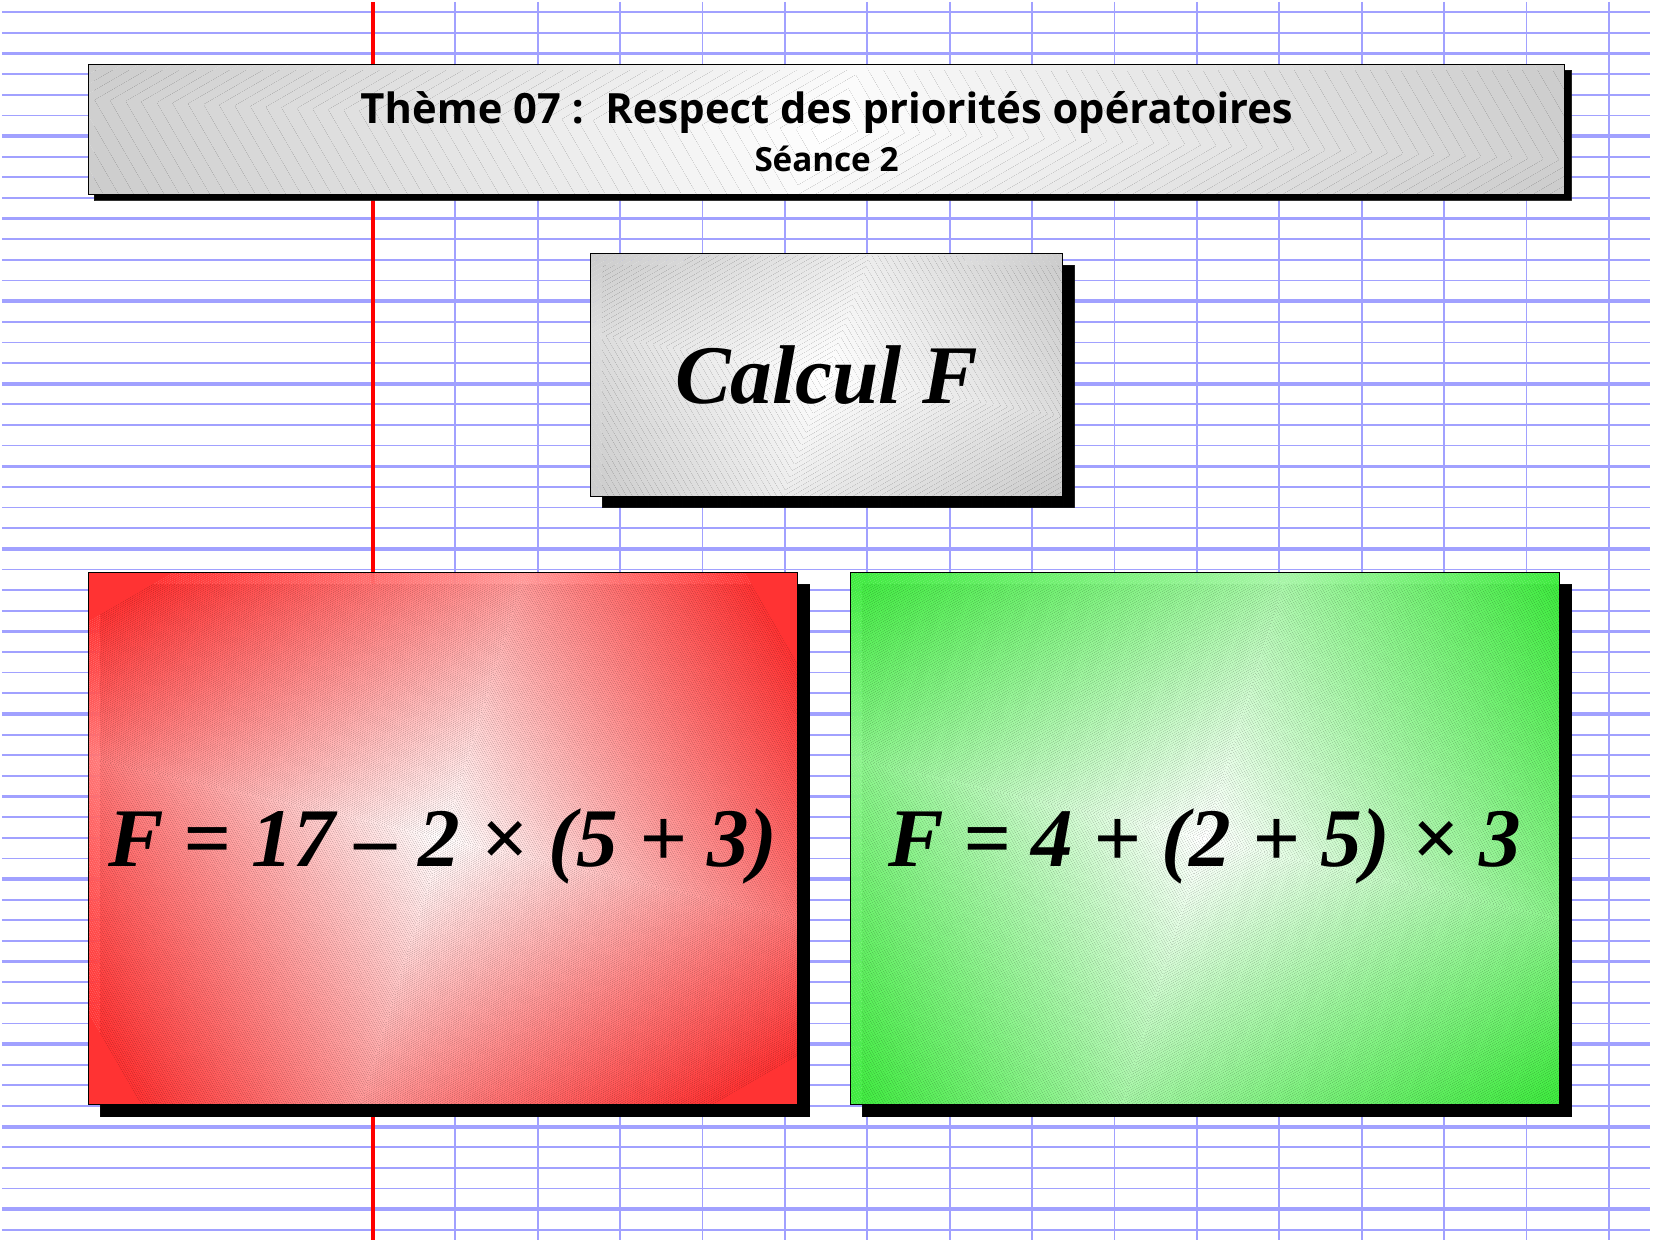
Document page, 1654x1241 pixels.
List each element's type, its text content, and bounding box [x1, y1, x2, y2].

text_box F = 17 – 2 × (5 + 3) [88, 572, 798, 1105]
picture [0, 0, 1654, 1241]
text_box F = 4 + (2 + 5) × 3 [850, 572, 1560, 1105]
text_box Thème 07 : Respect des priorités opératoires Séance 2 [88, 64, 1565, 195]
text_box Calcul F [590, 253, 1063, 497]
